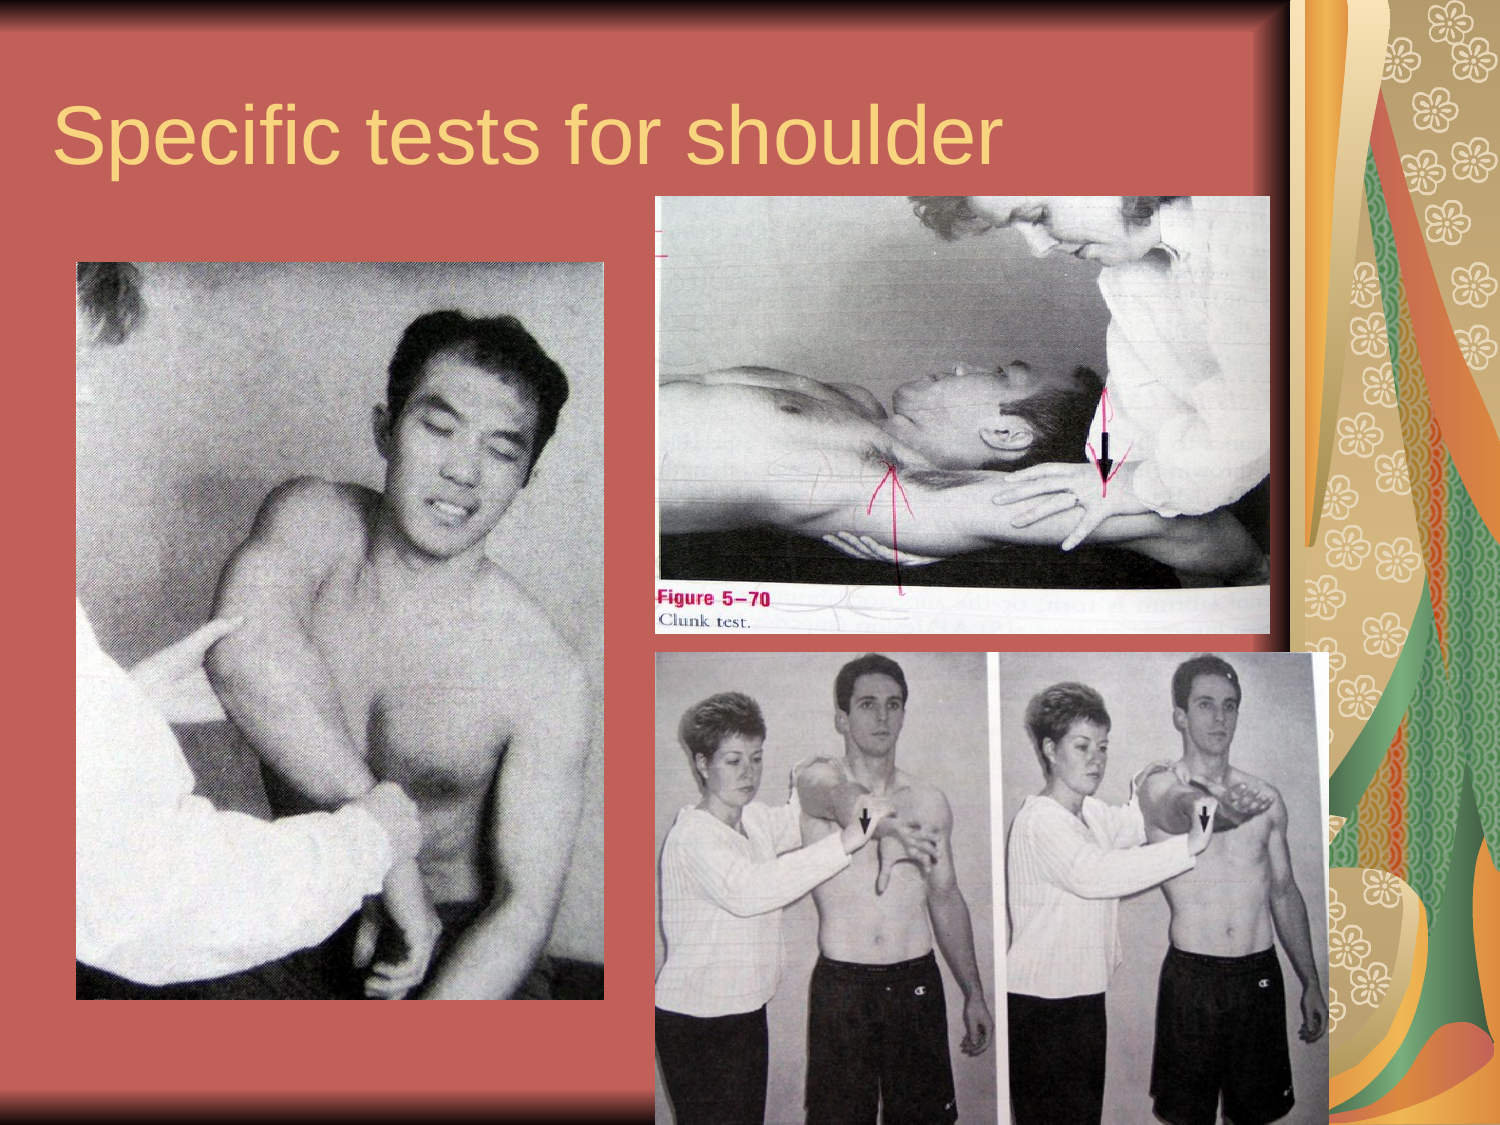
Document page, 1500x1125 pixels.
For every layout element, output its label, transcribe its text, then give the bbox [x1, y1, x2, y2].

picture [76, 262, 604, 1001]
title Specific tests for shoulder [35, 37, 1263, 225]
picture [655, 652, 1329, 1125]
picture [655, 196, 1270, 634]
